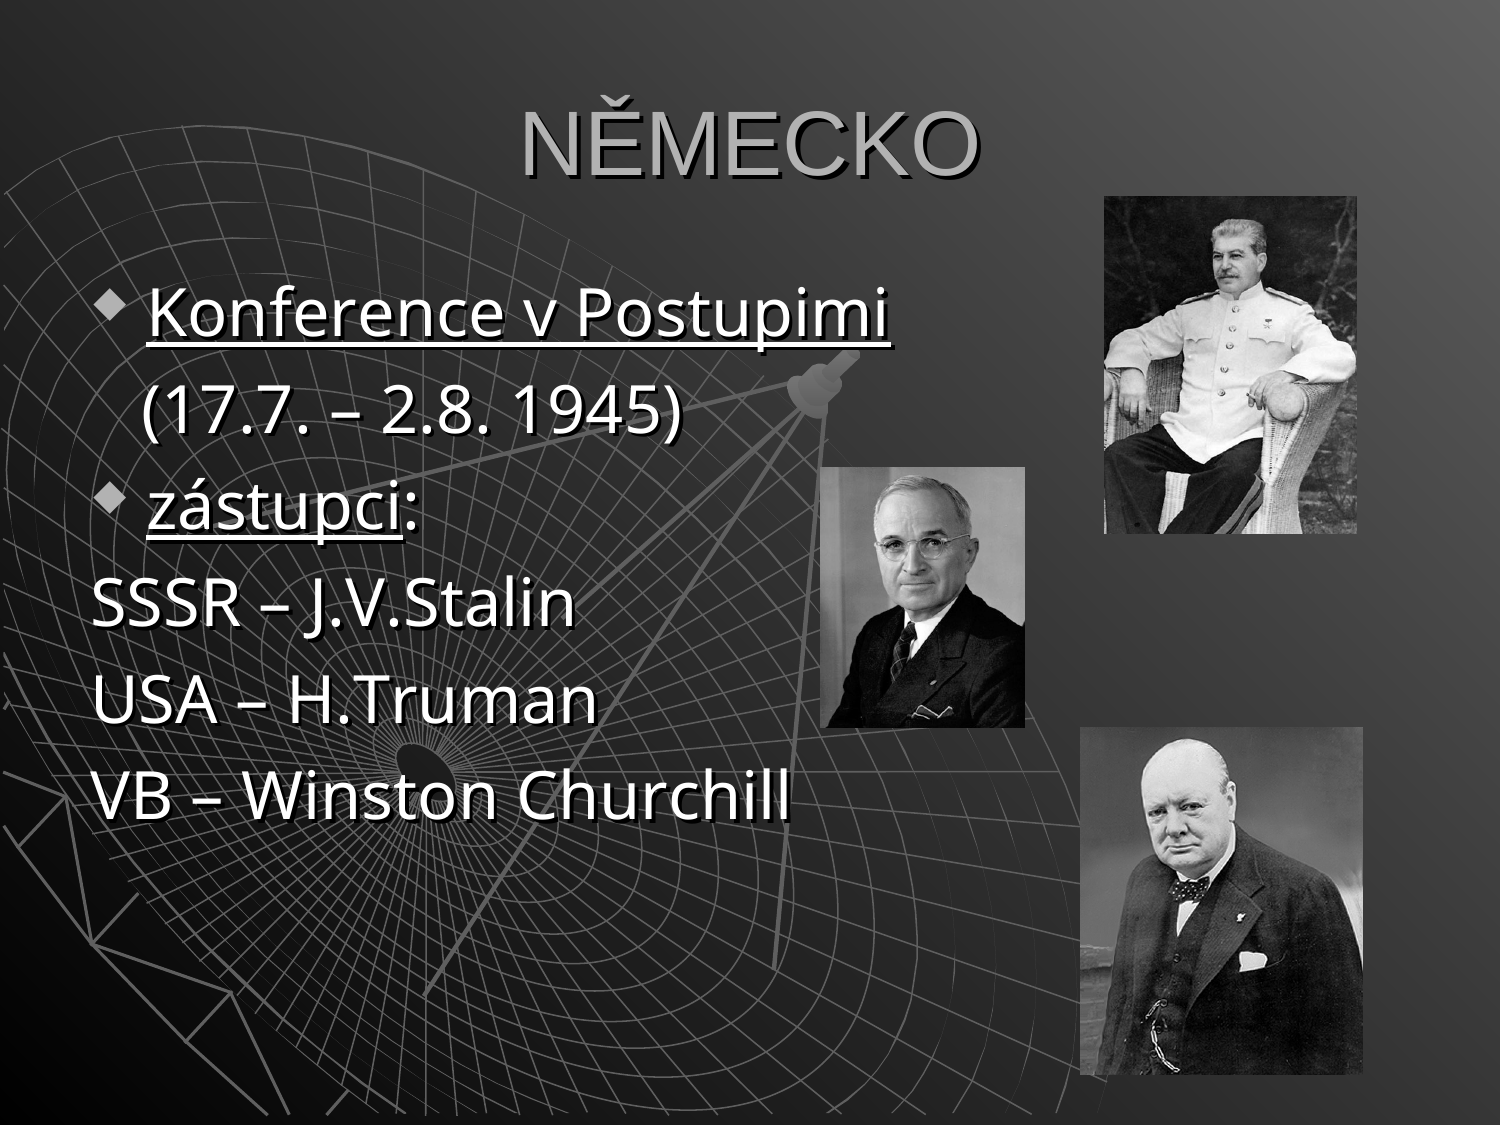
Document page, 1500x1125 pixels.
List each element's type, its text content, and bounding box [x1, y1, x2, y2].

picture [1104, 196, 1357, 534]
list Konference v Postupimi (17.7. – 2.8. 1945) zástupci: SSSR – J.V.Stalin USA – H.Truman VB – Winston Churchill [75, 262, 1426, 1006]
picture [820, 467, 1025, 728]
picture [1080, 727, 1363, 1075]
title NĚMECKO [75, 45, 1426, 233]
